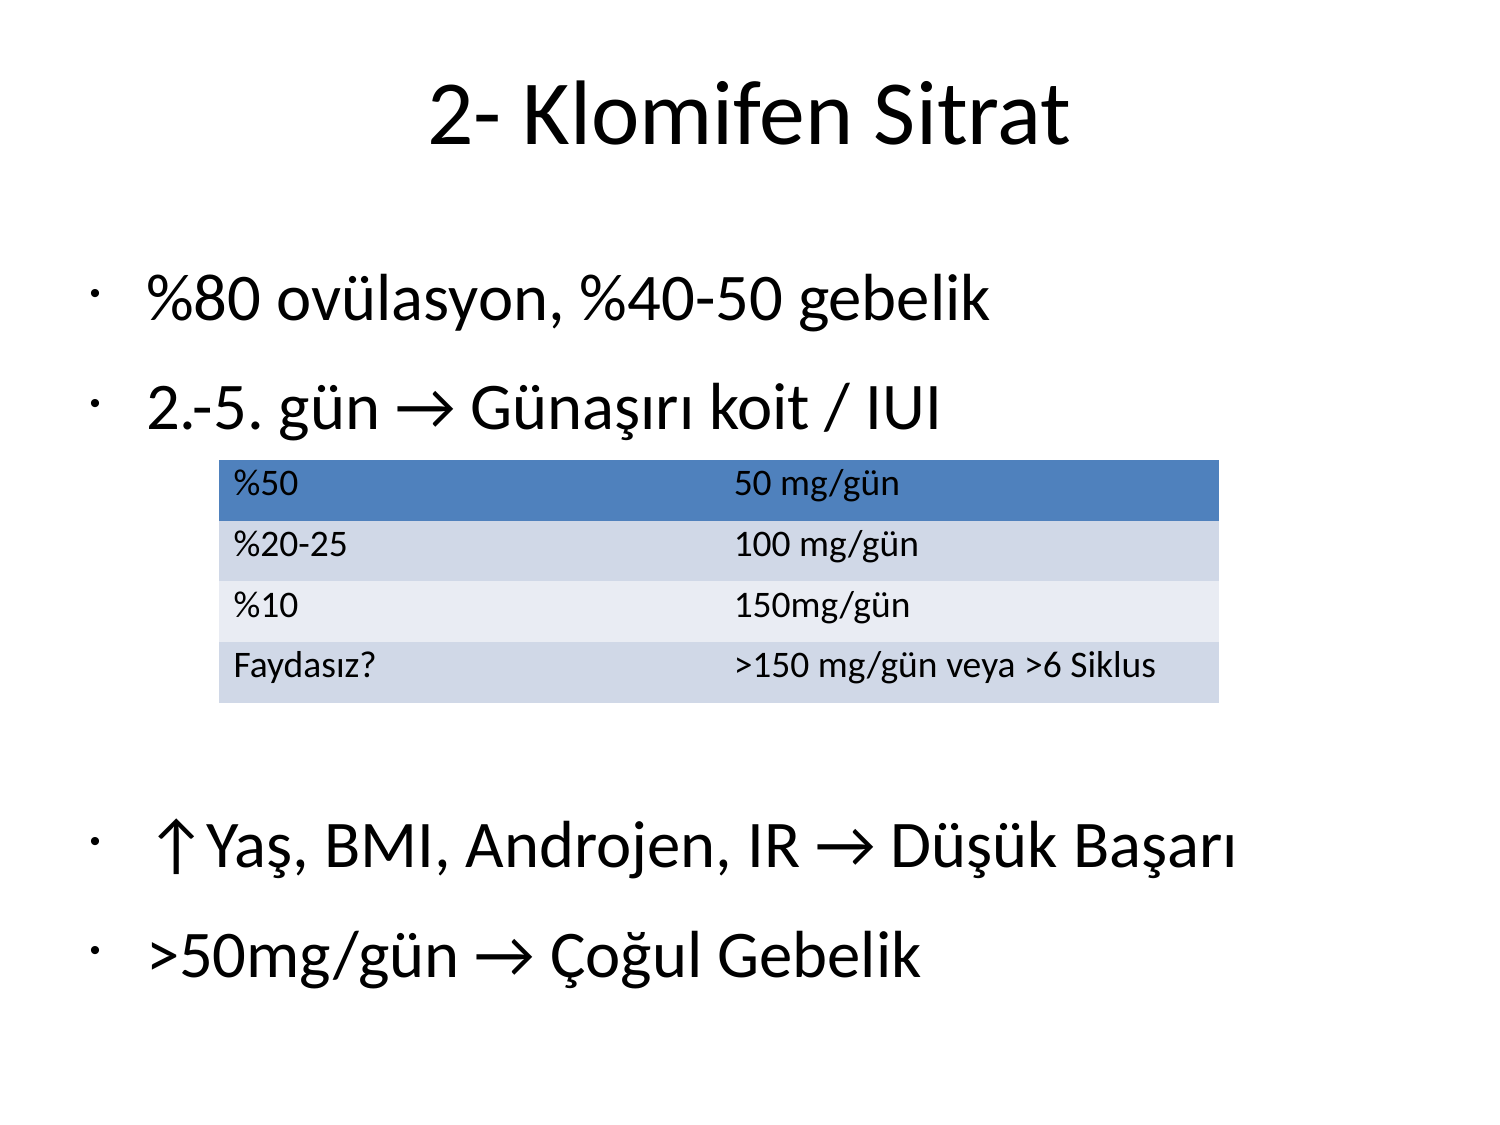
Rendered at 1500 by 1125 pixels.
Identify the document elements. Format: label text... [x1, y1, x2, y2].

table_cell 100 mg/gün [719, 521, 1219, 581]
table_cell Faydasız? [219, 642, 719, 703]
list %80 ovülasyon, %40-50 gebelik 2.-5. gün → Günaşırı koit / IUI ↑Yaş, BMI, Androjen, IR → Düşük Başarı >50mg/gün → Çoğul Gebelik [75, 246, 1425, 1093]
table_cell >150 mg/gün veya >6 Siklus [719, 642, 1219, 703]
table_header 50 mg/gün [719, 460, 1219, 521]
table_header %50 [219, 460, 719, 521]
table_cell %10 [219, 581, 719, 642]
table_cell 150mg/gün [719, 581, 1219, 642]
title 2- Klomifen Sitrat [75, 45, 1425, 233]
table_cell %20-25 [219, 521, 719, 581]
